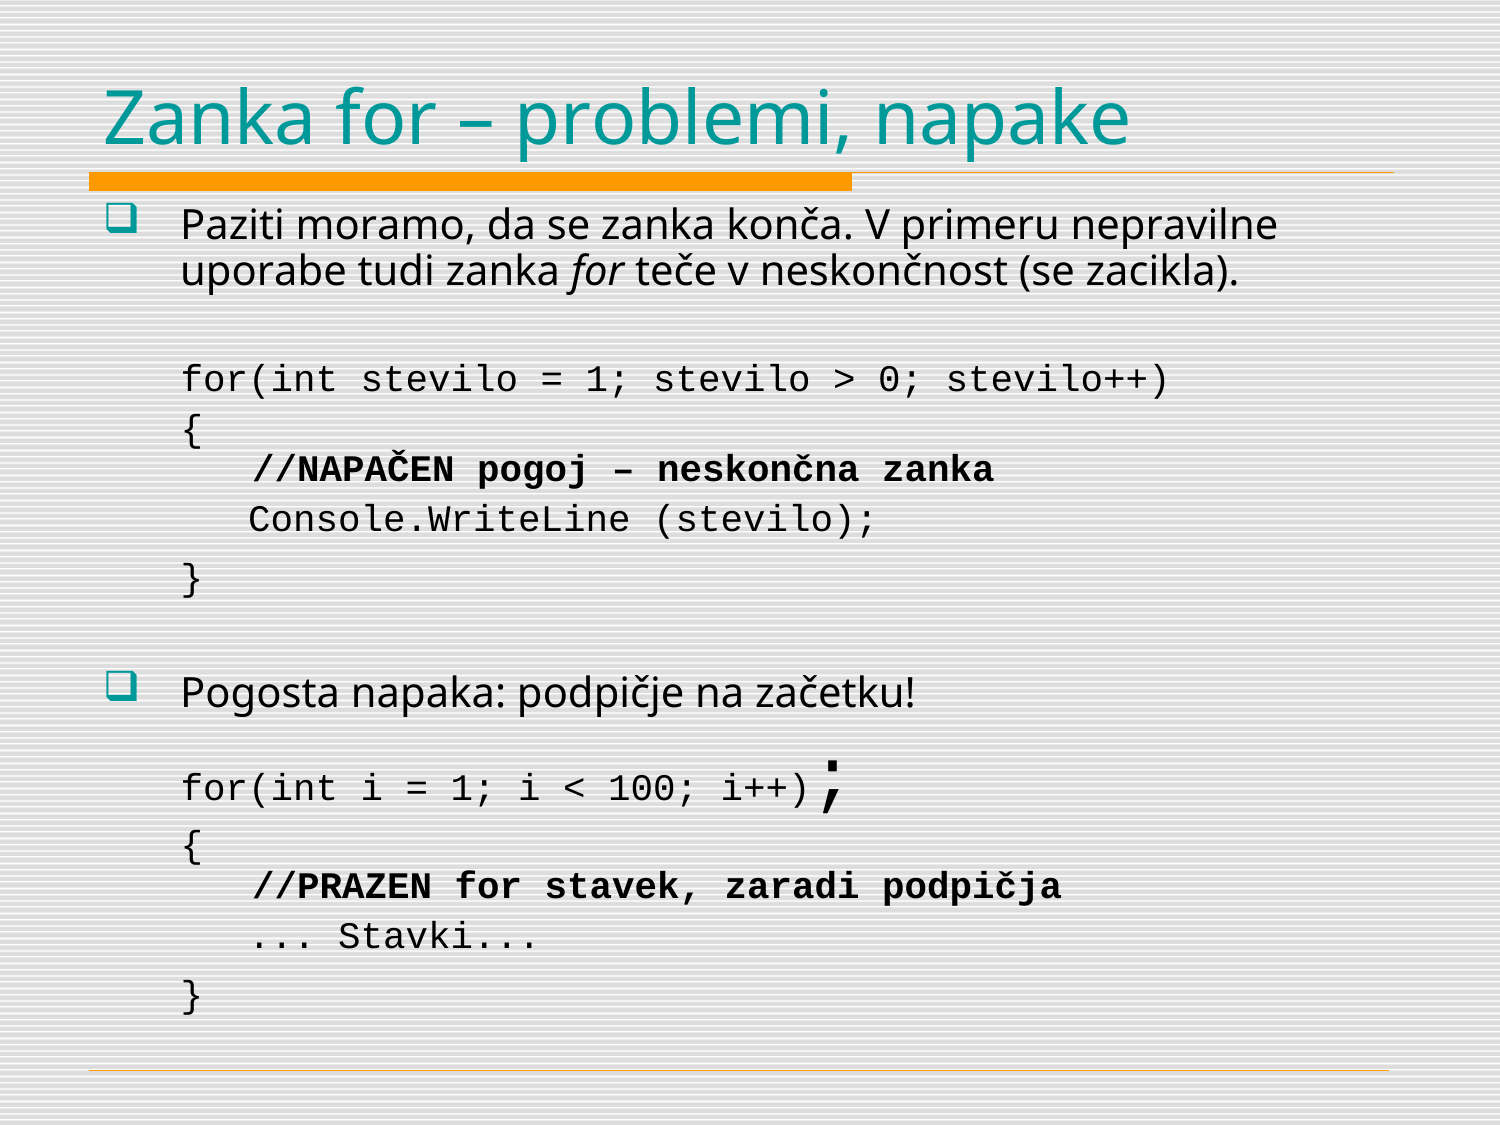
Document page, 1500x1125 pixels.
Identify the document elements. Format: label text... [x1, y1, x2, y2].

title Zanka for – problemi, napake [88, 54, 1401, 167]
picture [0, 0, 1500, 1125]
list Paziti moramo, da se zanka konča. V primeru nepravilne uporabe tudi zanka for teče v neskončnost (se zacikla). for(int stevilo = 1; stevilo > 0; stevilo++) { //NAPAČEN pogoj – neskončna zanka Console.WriteLine (stevilo); } Pogosta napaka: podpičje na začetku! for(int i = 1; i < 100; i++); { //PRAZEN for stavek, zaradi podpičja ... Stavki... } [88, 196, 1401, 1059]
